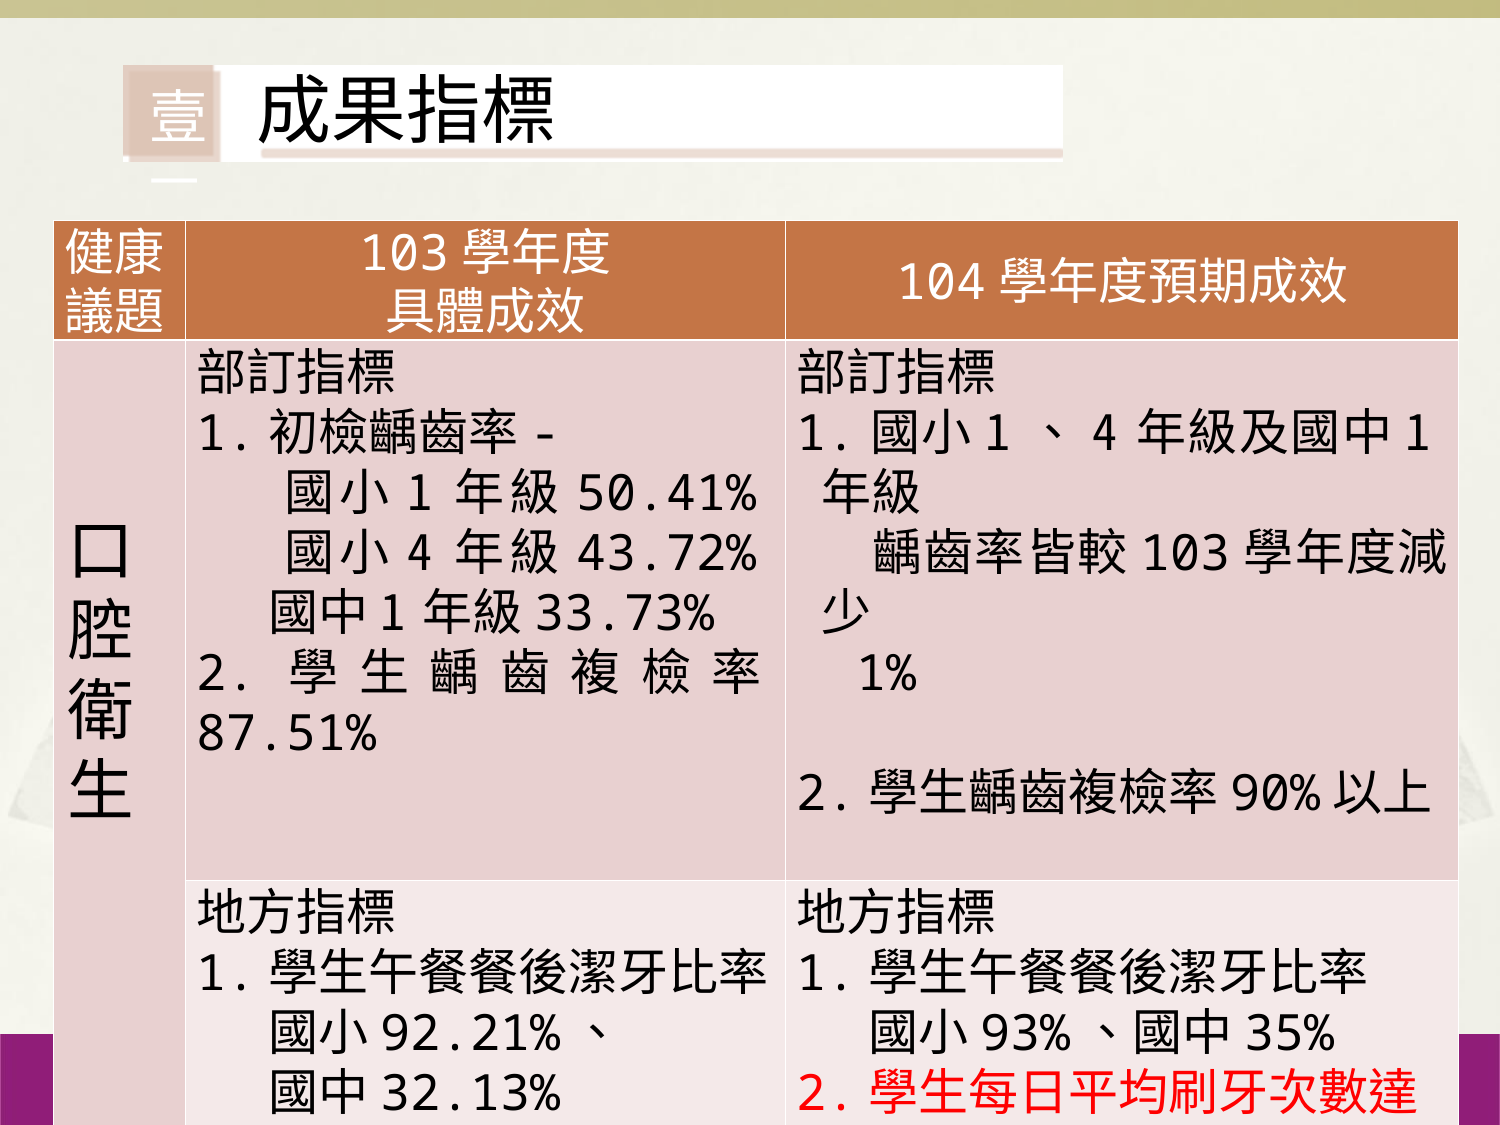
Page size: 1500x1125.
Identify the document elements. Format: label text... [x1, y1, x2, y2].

text_box 壹一 [164, 123, 192, 128]
table_header 104學年度預期成效 [786, 221, 1458, 339]
text_box 壹一 [134, 72, 199, 218]
table_cell 地方指標 1.學生午餐餐後潔牙比率 國小92.21%、 國中32.13% [186, 881, 785, 1125]
table_cell 地方指標 1.學生午餐餐後潔牙比率 國小93%、國中35% 2.學生每日平均刷牙次數達 2.8次 [786, 881, 1458, 1125]
picture [0, 18, 1500, 1125]
table_header 健康議題 [54, 221, 185, 339]
text_box 壹一 [180, 96, 199, 101]
table_cell 部訂指標 1.國小1、4年級及國中1年級 齲齒率皆較103學年度減少 1% 2.學生齲齒複檢率90%以上 [786, 341, 1458, 880]
table_header 103學年度 具體成效 [186, 221, 785, 339]
table_cell 口腔衛生 [54, 341, 185, 1125]
table_cell 部訂指標 1.初檢齲齒率- 國小1年級50.41%、 國小4年級43.72%、 國中1年級33.73% 2.學生齲齒複檢率87.51% [186, 341, 785, 880]
text_box 成果指標 [242, 54, 1377, 161]
